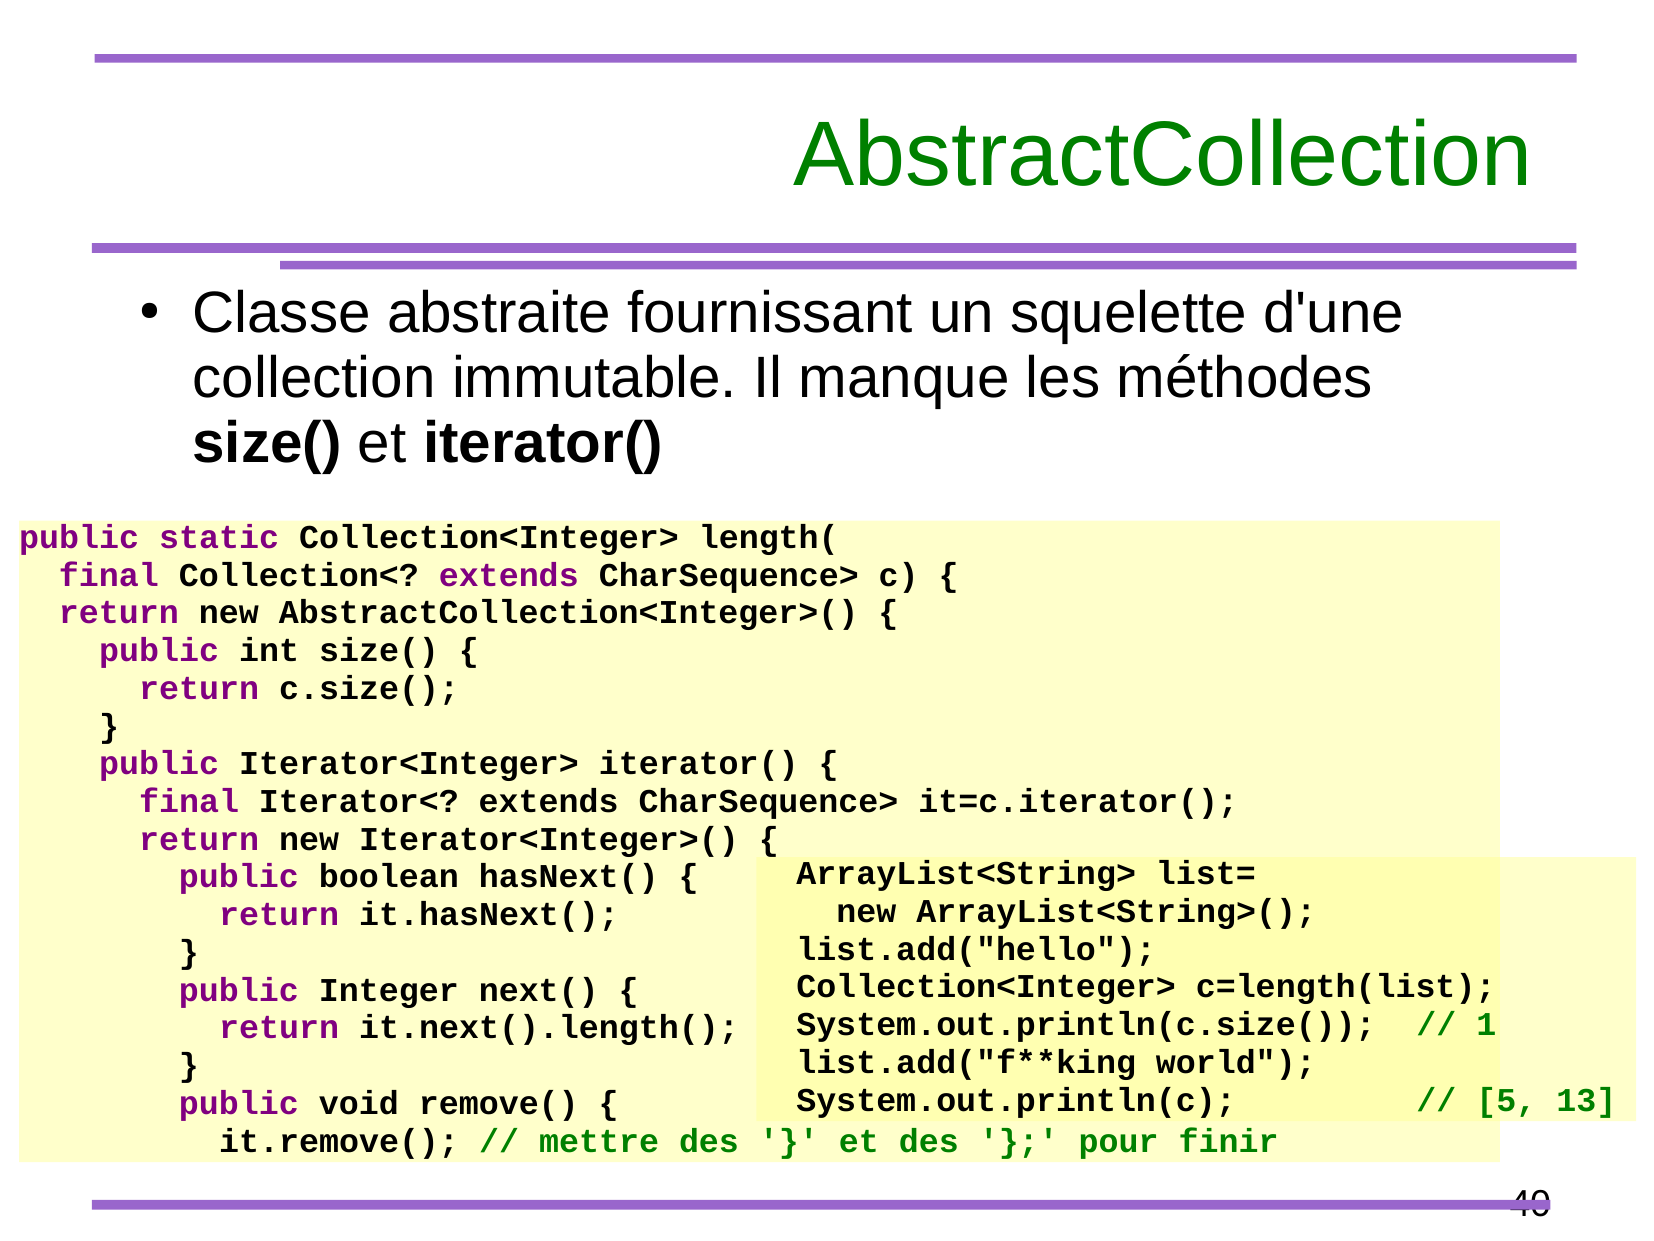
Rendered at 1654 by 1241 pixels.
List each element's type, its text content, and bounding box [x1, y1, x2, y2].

text_box ArrayList<String> list= new ArrayList<String>(); list.add("hello"); Collection<Integer> c=length(list); System.out.println(c.size()); // 1 list.add("f**king world"); System.out.println(c); // [5, 13] [756, 857, 1637, 1122]
list Classe abstraite fournissant un squelette d'une collection immutable. Il manque les méthodes size() et iterator() [121, 279, 1534, 532]
title AbstractCollection [121, 49, 1534, 257]
text_box public static Collection<Integer> length( final Collection<? extends CharSequence> c) { return new AbstractCollection<Integer>() { public int size() { return c.size(); } public Iterator<Integer> iterator() { final Iterator<? extends CharSequence> it=c.iterator(); return new Iterator<Integer>() { public boolean hasNext() { return it.hasNext(); } public Integer next() { return it.next().length(); } public void remove() { it.remove(); // mettre des '}' et des '};' pour finir [19, 520, 1500, 1163]
